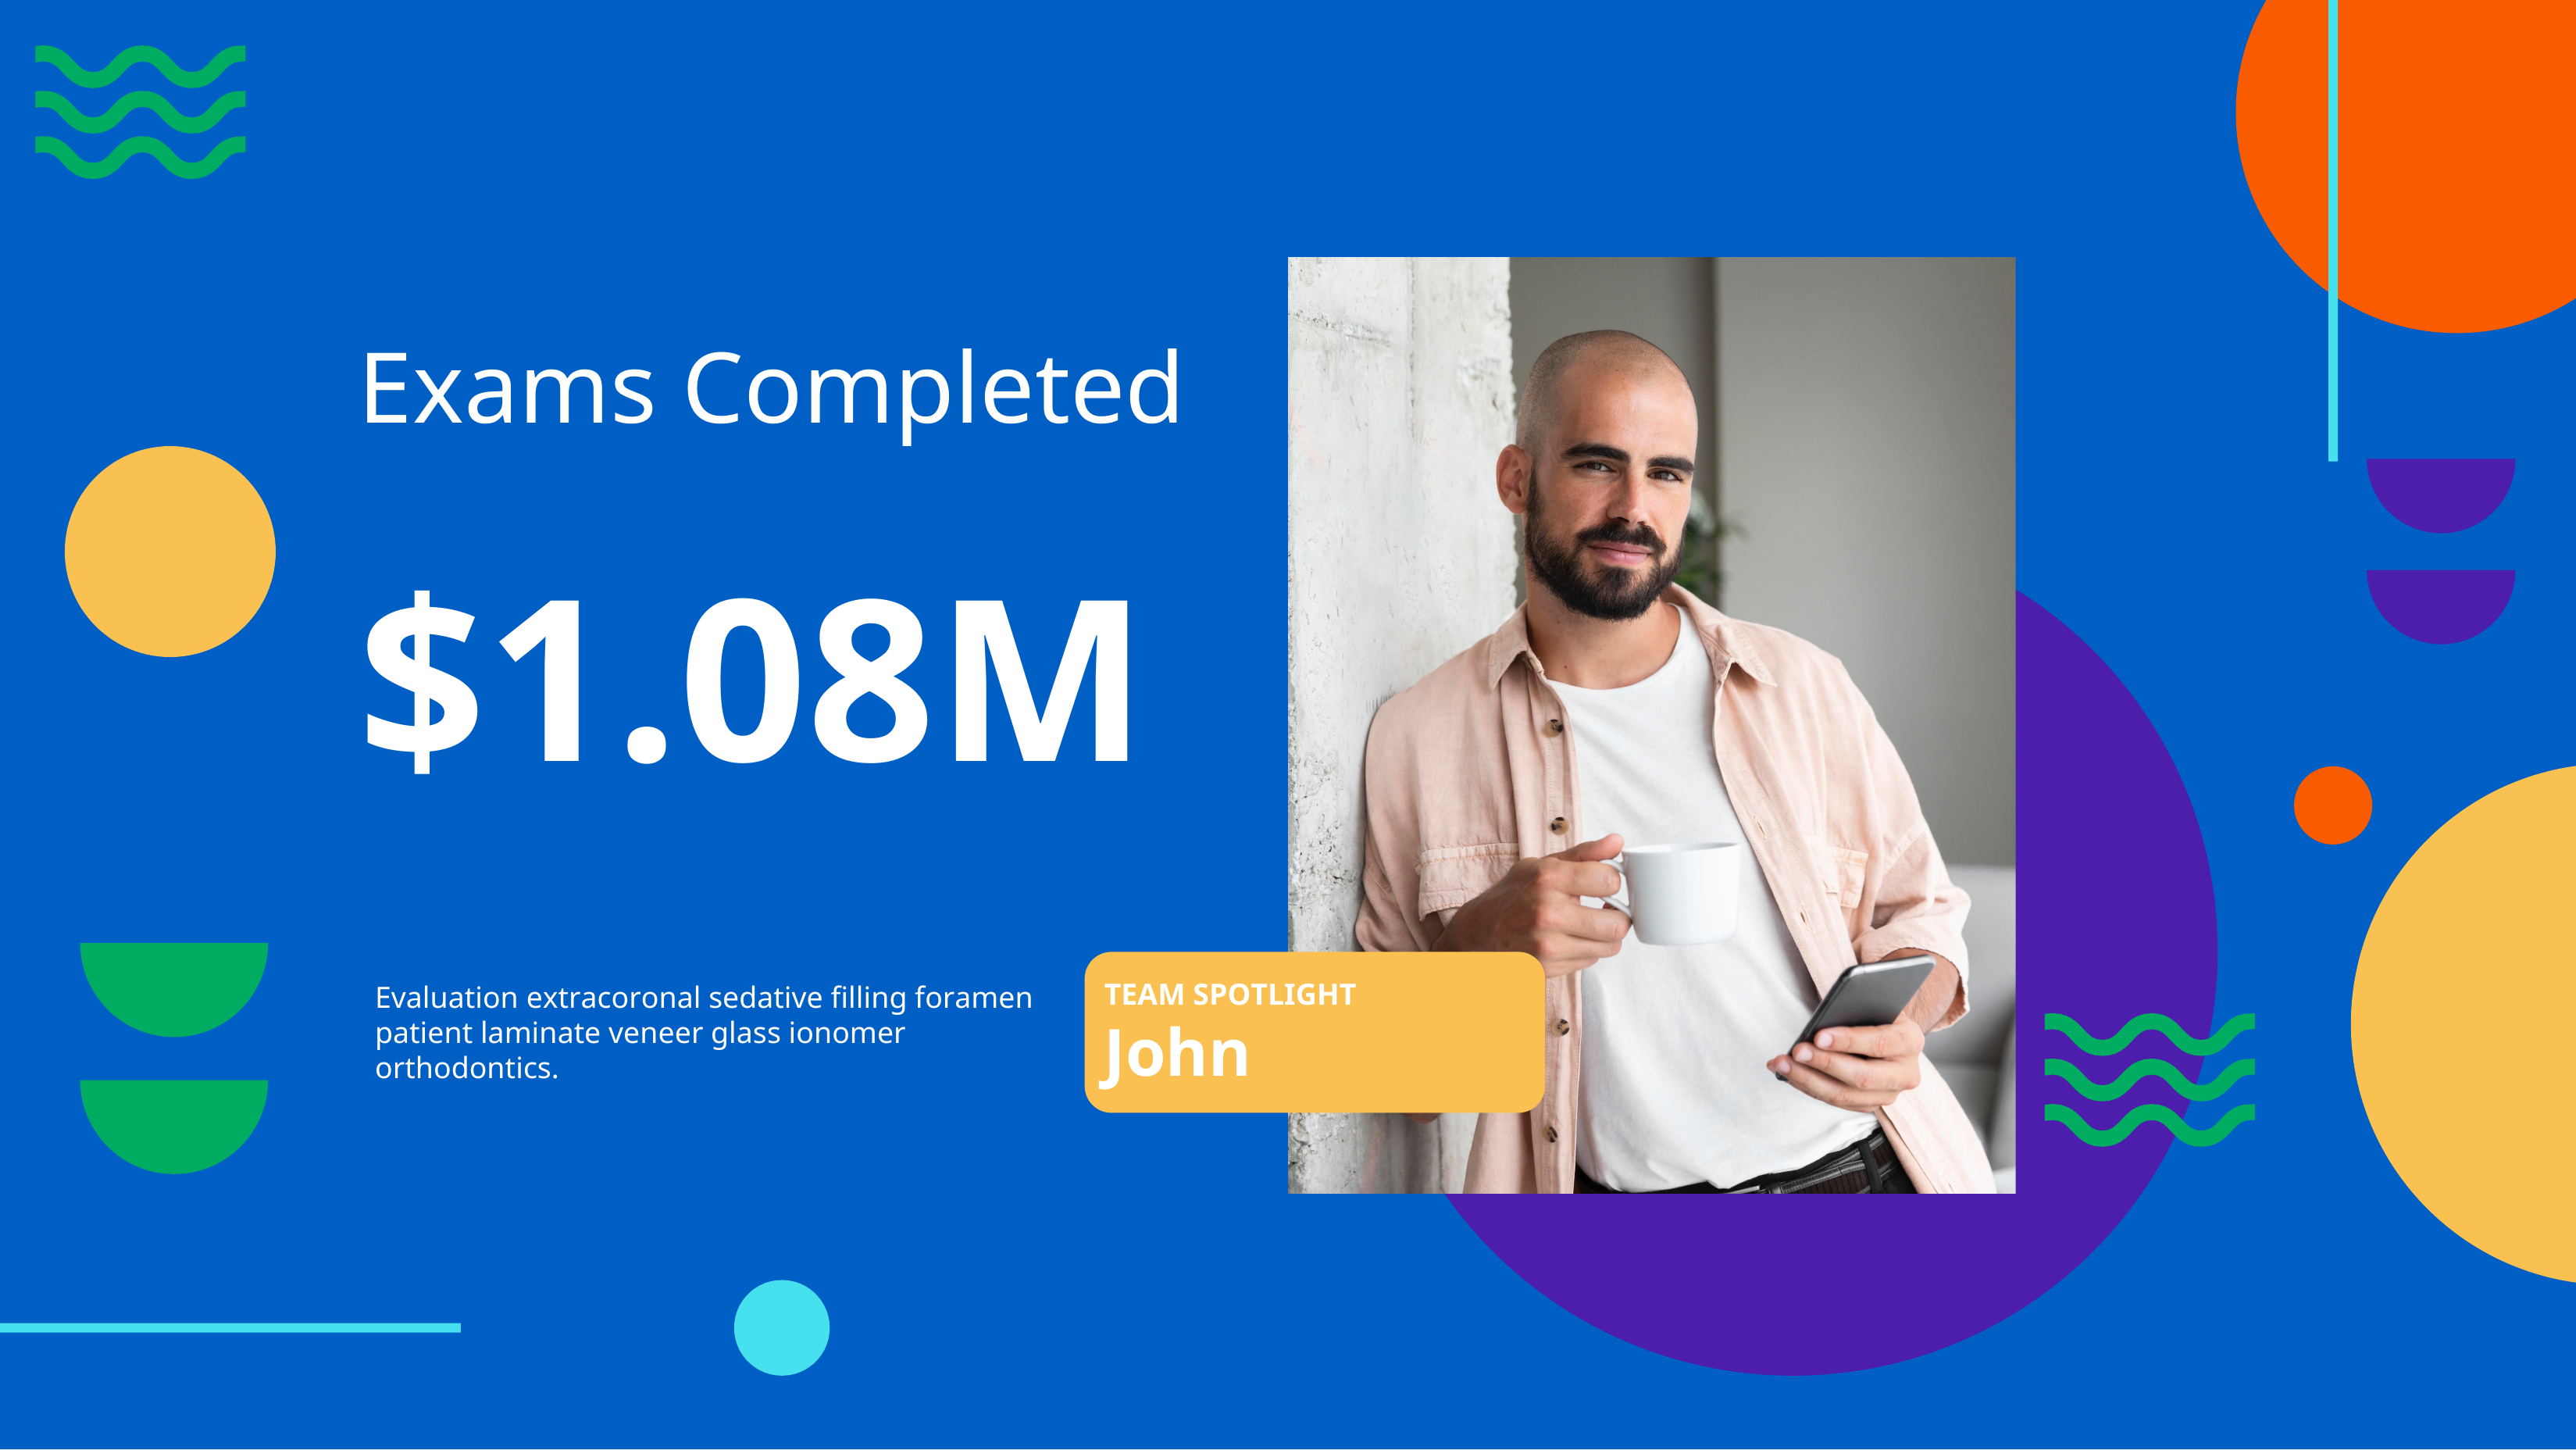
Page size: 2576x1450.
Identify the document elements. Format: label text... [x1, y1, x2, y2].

text_box $1.08M [346, 530, 1200, 815]
picture [1288, 257, 2016, 1194]
text_box [0, 0, 2576, 1450]
text_box Exams Completed [346, 341, 1179, 452]
text_box TEAM SPOTLIGHT John [1084, 952, 1546, 1113]
text_box Evaluation extracoronal sedative filling foramen patient laminate veneer glass ionomer orthodontics. [363, 973, 1047, 1092]
